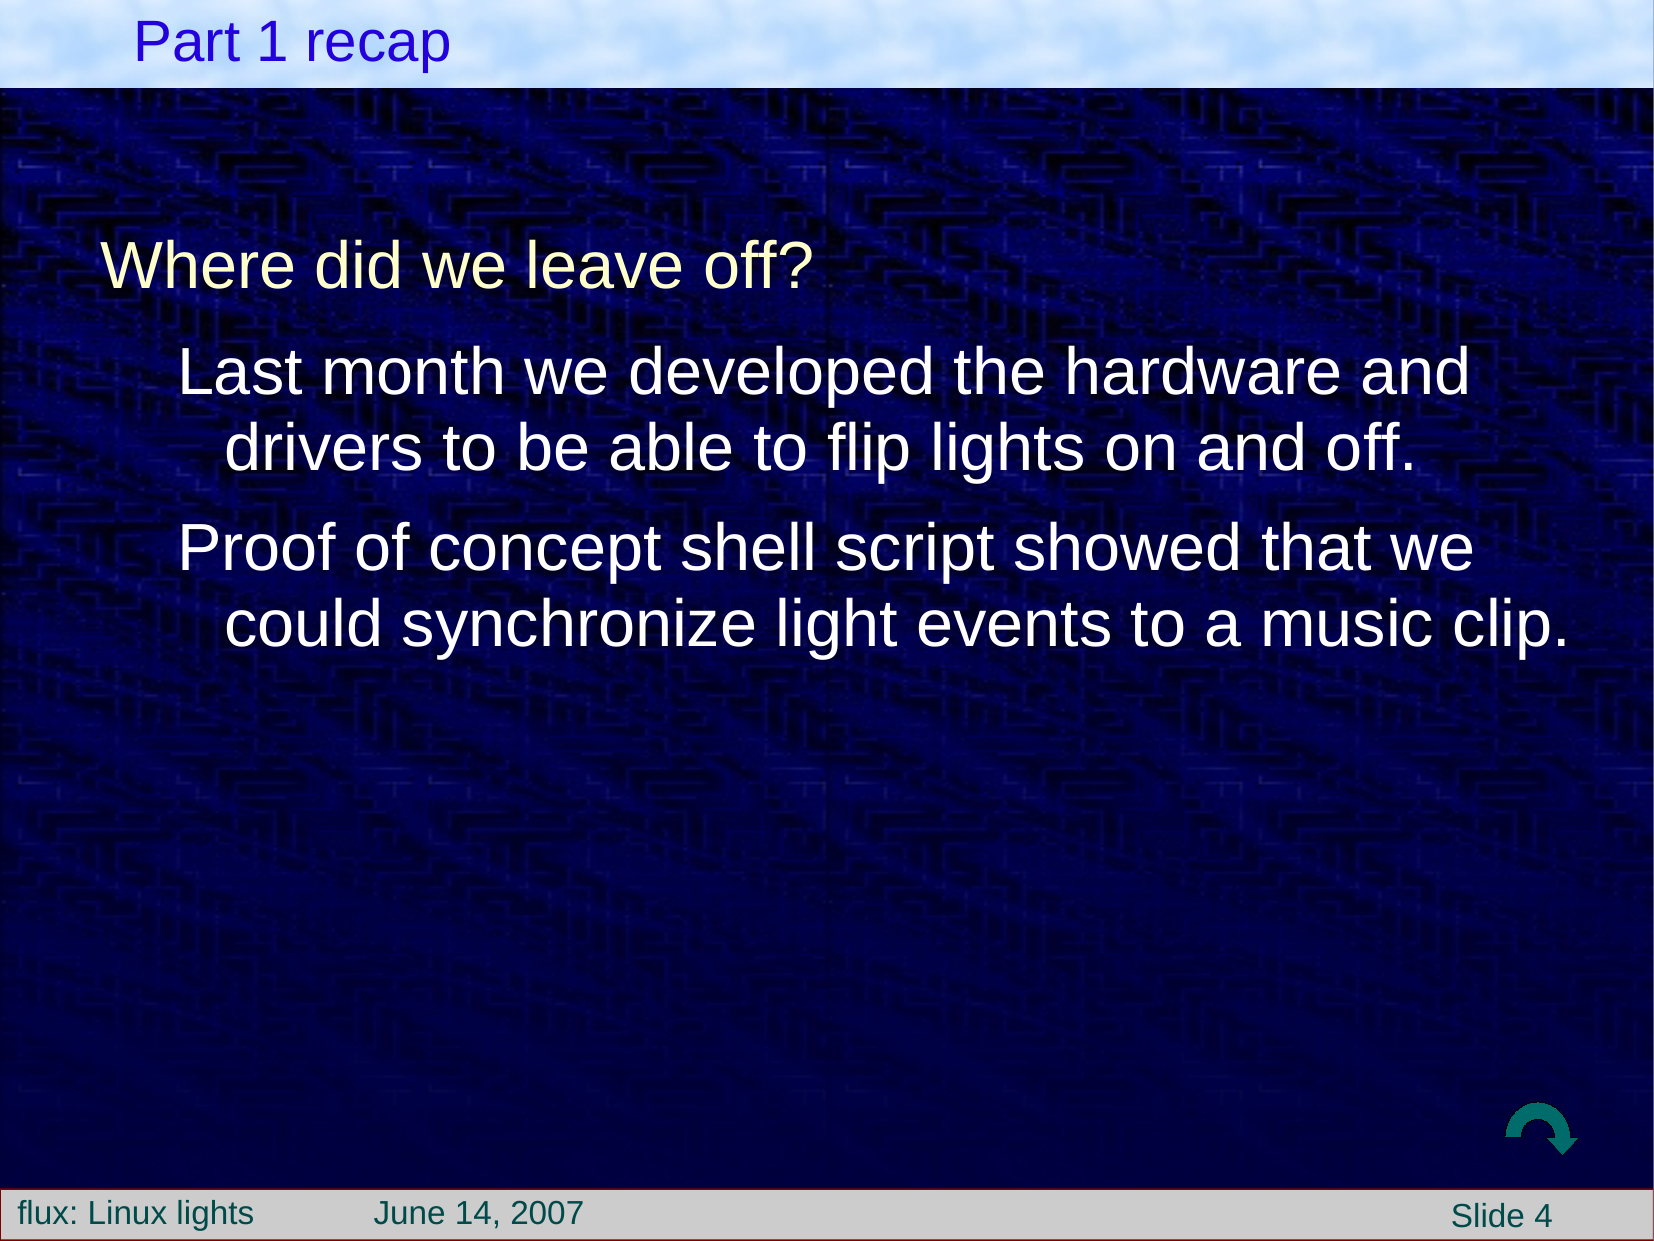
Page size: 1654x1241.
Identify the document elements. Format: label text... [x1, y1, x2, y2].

text_box Part 1 recap [0, 0, 1654, 88]
text_box [669, 1189, 1436, 1241]
list Where did we leave off? Last month we developed the hardware and drivers to be able to flip lights on and off. Proof of concept shell script showed that we could synchronize light events to a music clip. [82, 226, 1618, 1031]
picture [0, 88, 1654, 1189]
text_box Slide <number> [1436, 1189, 1654, 1241]
text_box [1504, 1101, 1579, 1156]
text_box flux: Linux lights June 14, 2007 [2, 1186, 669, 1241]
